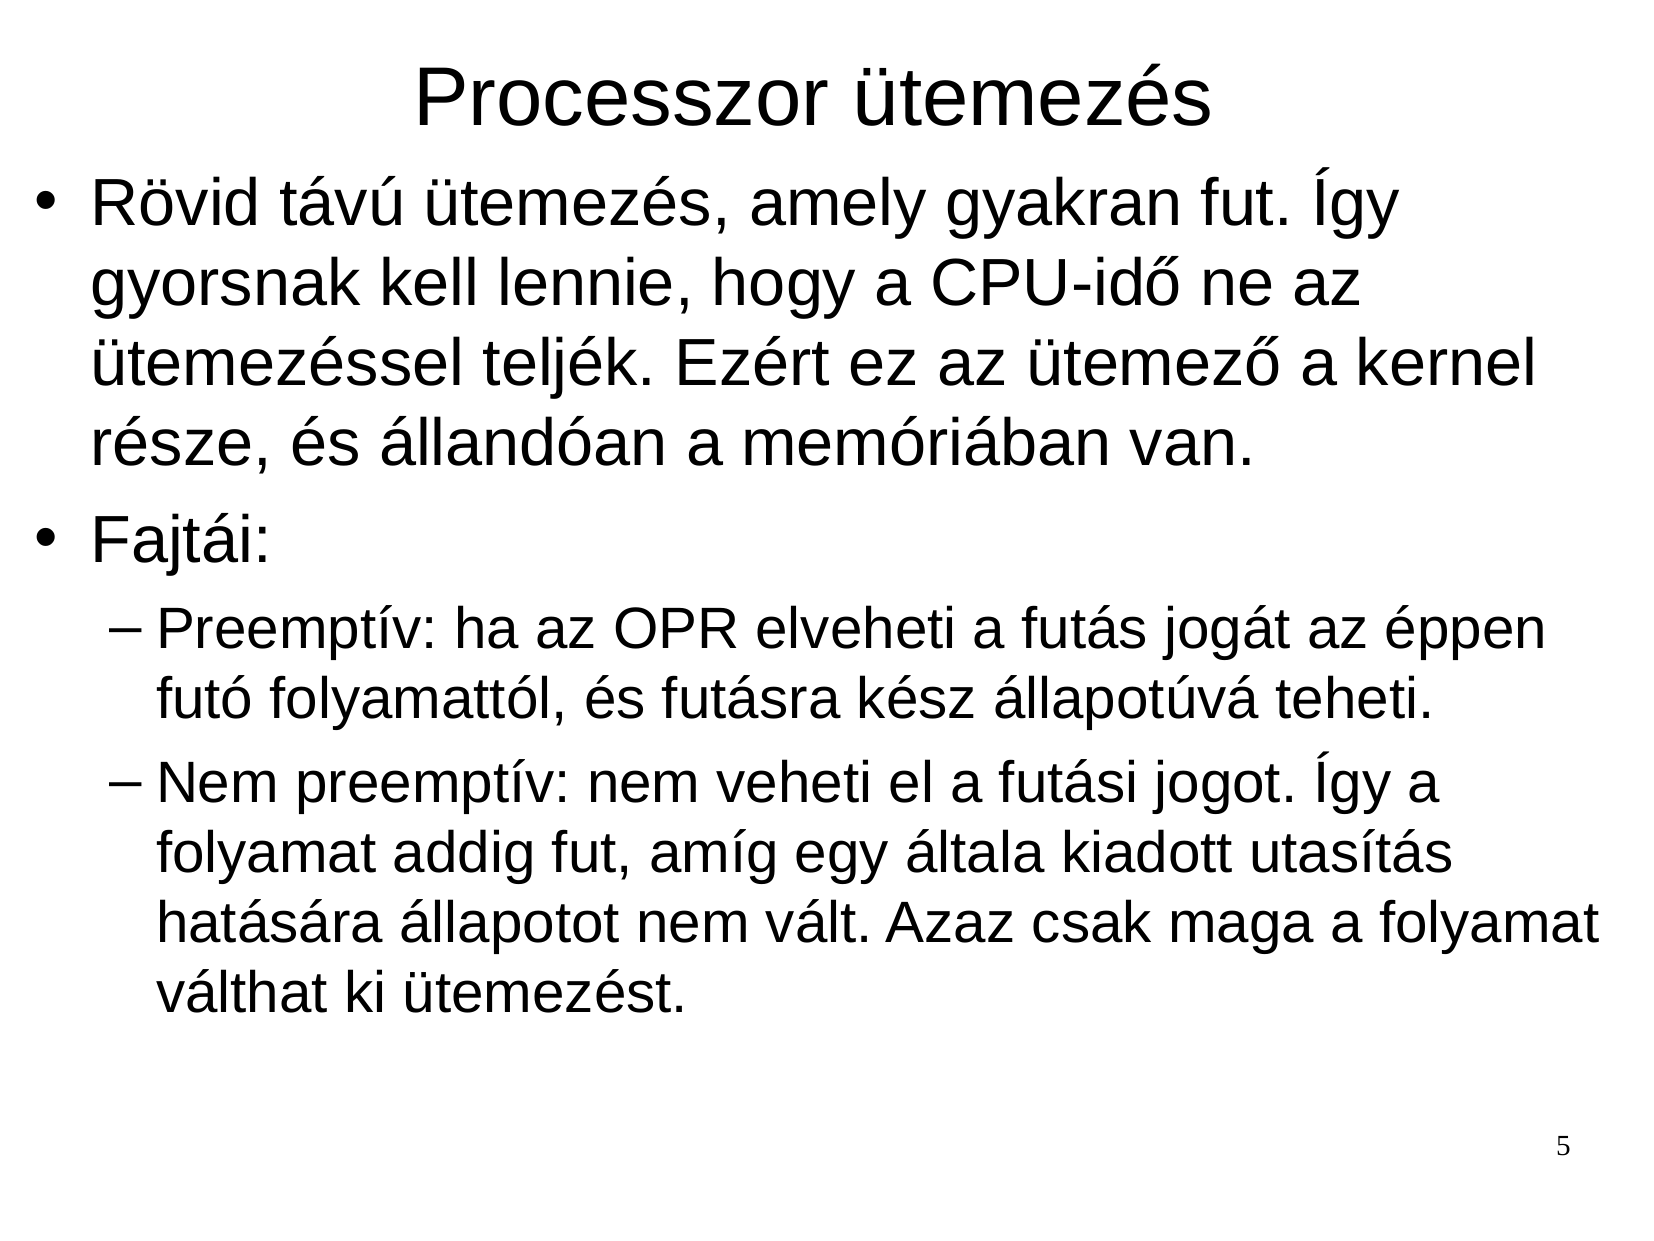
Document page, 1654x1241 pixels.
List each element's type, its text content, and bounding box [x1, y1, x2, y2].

list Rövid távú ütemezés, amely gyakran fut. Így gyorsnak kell lennie, hogy a CPU-idő ne az ütemezéssel teljék. Ezért ez az ütemező a kernel része, és állandóan a memóriában van. Fajtái: Preemptív: ha az OPR elveheti a futás jogát az éppen futó folyamattól, és futásra kész állapotúvá teheti. Nem preemptív: nem veheti el a futási jogot. Így a folyamat addig fut, amíg egy általa kiadott utasítás hatására állapotot nem vált. Azaz csak maga a folyamat válthat ki ütemezést. [19, 151, 1622, 1220]
title Processzor ütemezés [136, 20, 1491, 151]
